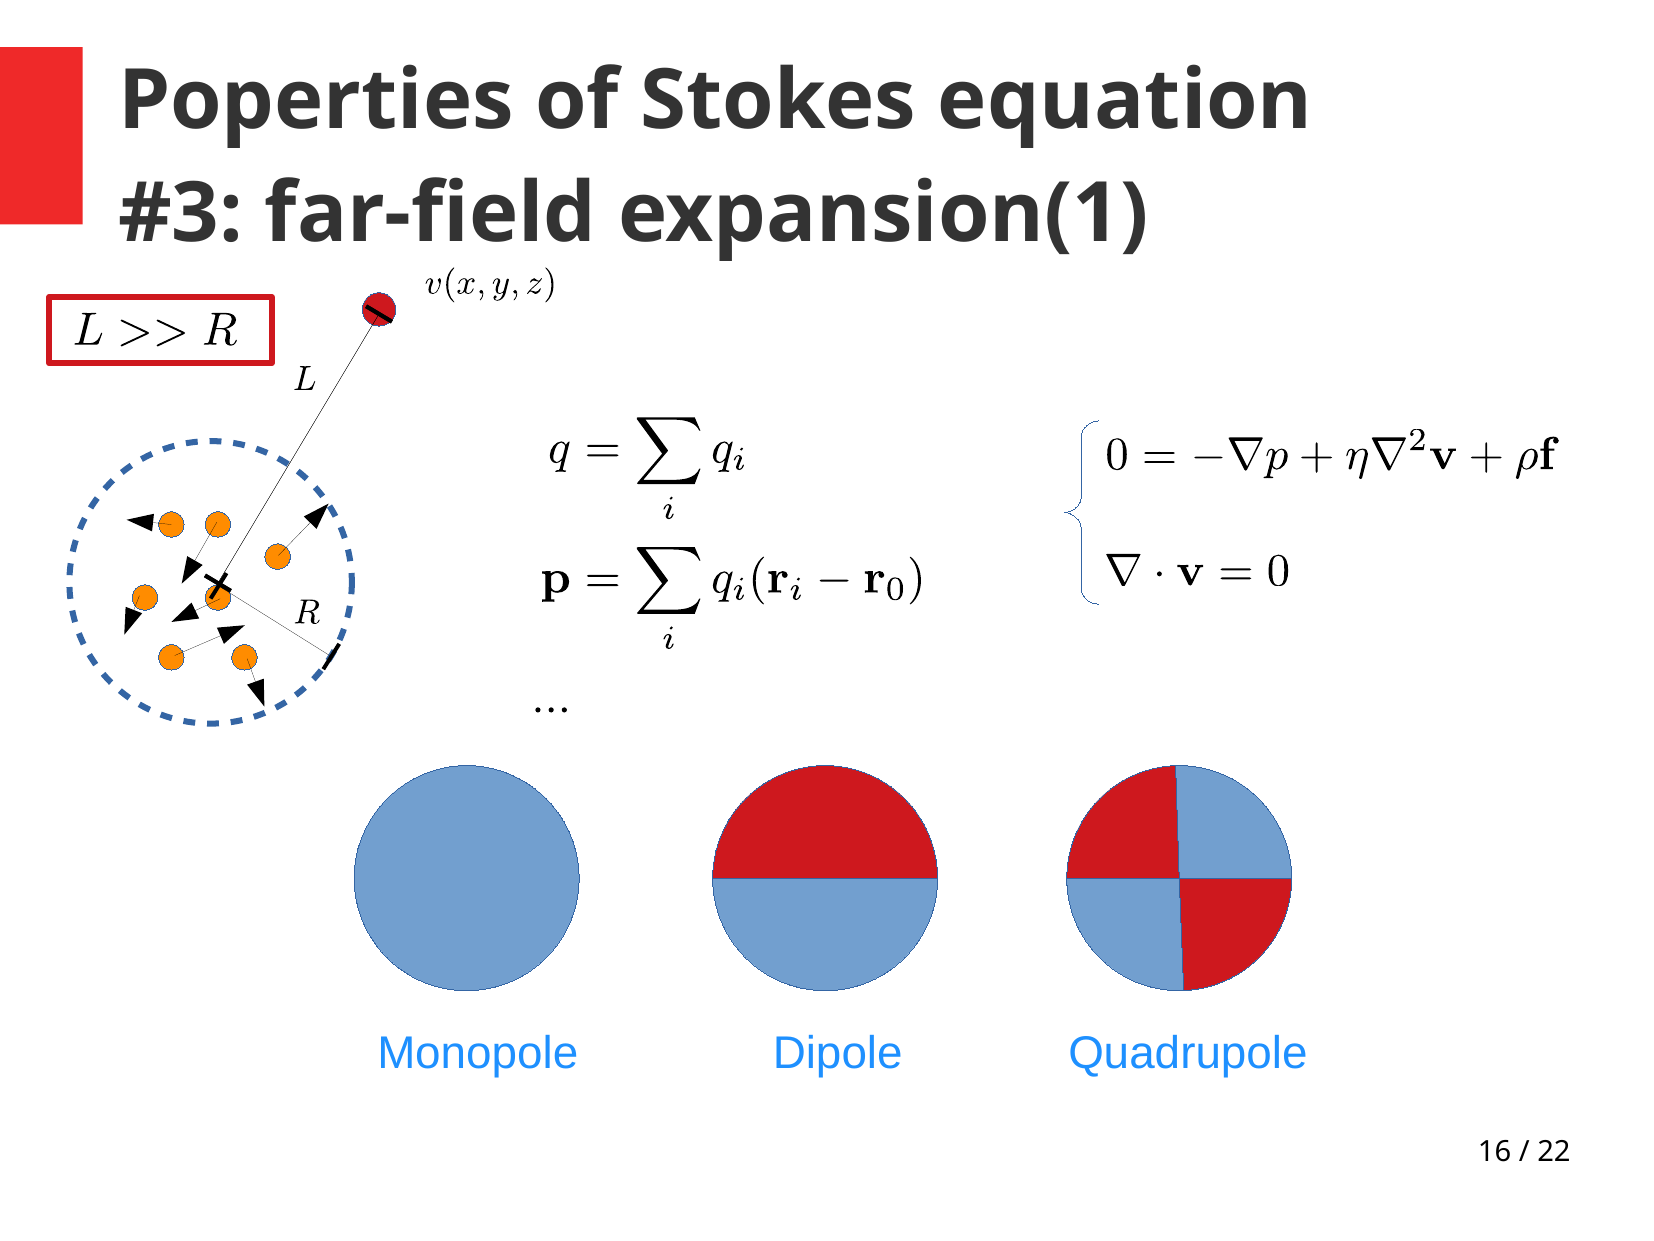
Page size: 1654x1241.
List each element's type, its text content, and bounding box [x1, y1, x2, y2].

text_box [373, 317, 389, 327]
picture [1105, 429, 1560, 479]
text_box [205, 585, 231, 611]
text_box [158, 511, 185, 538]
picture [293, 599, 320, 624]
text_box [712, 765, 938, 991]
picture [72, 312, 238, 347]
picture [424, 267, 557, 303]
picture [1104, 553, 1290, 586]
text_box [354, 765, 580, 991]
text_box [231, 644, 258, 671]
text_box [531, 412, 926, 713]
picture [292, 366, 317, 390]
text_box Quadrupole [1053, 1020, 1323, 1087]
text_box Dipole [758, 1020, 918, 1087]
text_box [205, 511, 231, 538]
title Poperties of Stokes equation #3: far-field expansion(1) [118, 49, 1571, 257]
text_box [158, 644, 185, 671]
text_box [132, 584, 158, 611]
text_box Monopole [362, 1019, 594, 1087]
text_box [362, 292, 396, 325]
text_box [1066, 765, 1292, 991]
text_box [264, 543, 291, 570]
